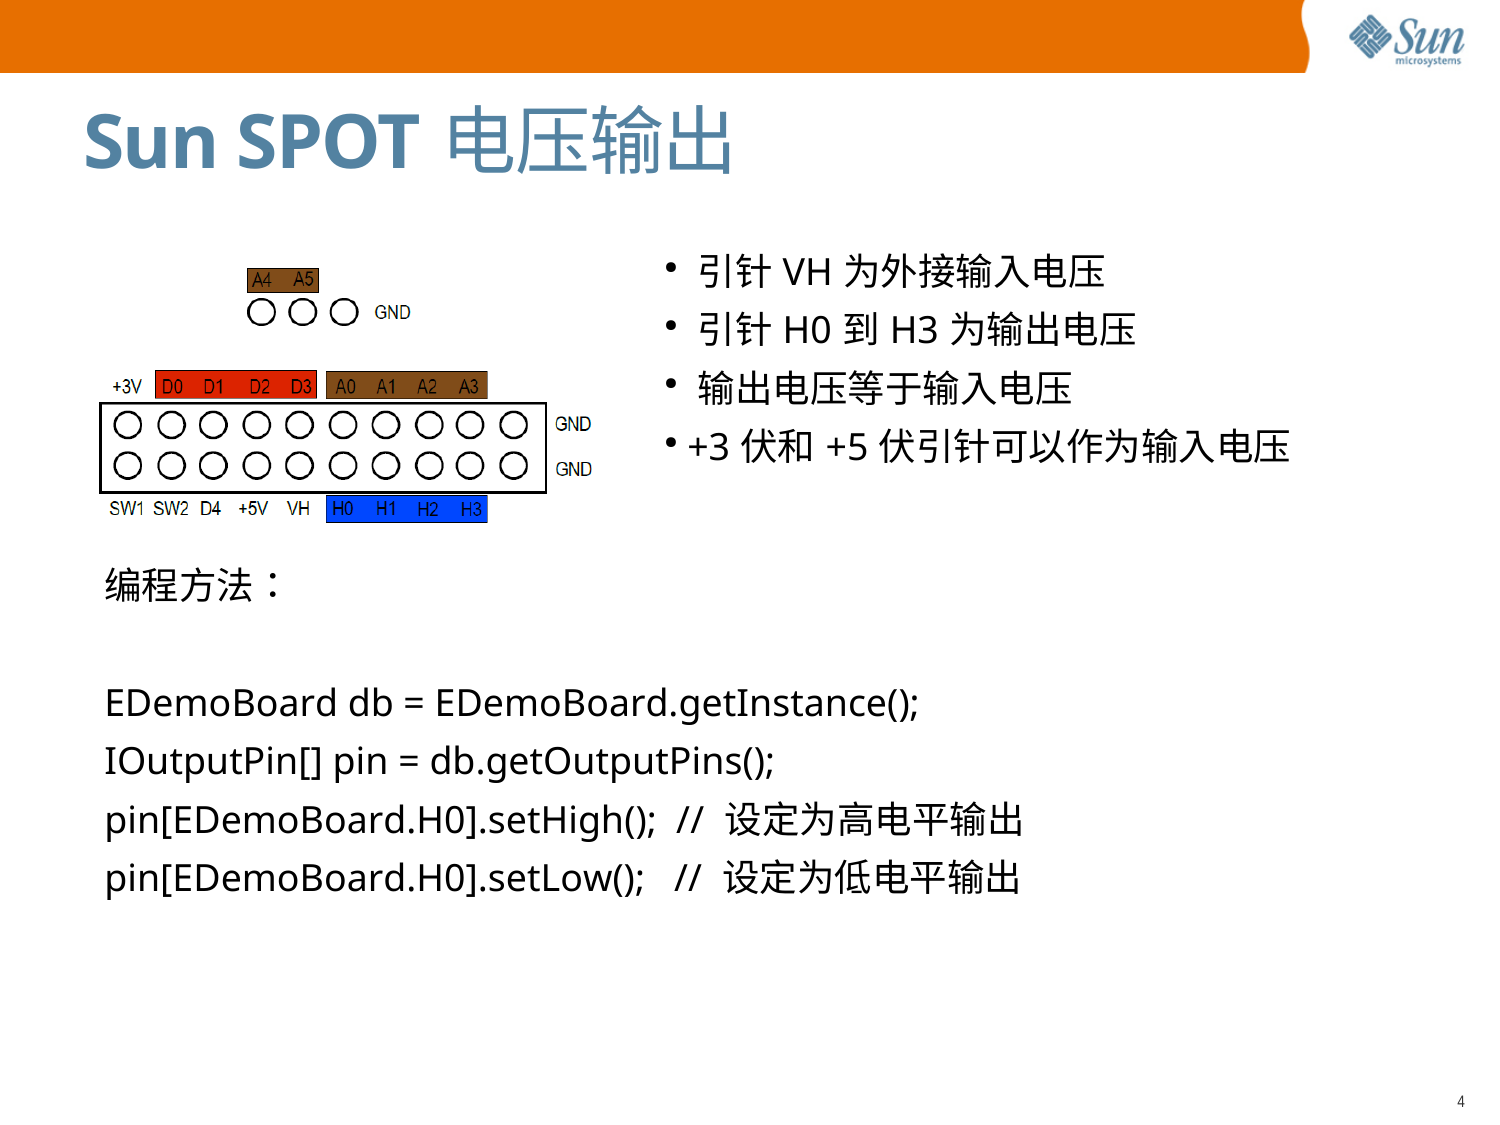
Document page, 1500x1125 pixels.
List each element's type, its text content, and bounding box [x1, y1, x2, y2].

picture [67, 248, 620, 544]
text_box 编程方法： EDemoBoard db = EDemoBoard.getInstance(); IOutputPin[] pin = db.getOutputPins(); pin[EDemoBoard.H0].setHigh(); // 设定为高电平输出 pin[EDemoBoard.H0].setLow(); // 设定为低电平输出 [104, 565, 1163, 865]
picture [0, 0, 1500, 73]
title Sun SPOT电压输出 [83, 94, 1446, 199]
text_box 引针VH为外接输入电压 引针H0到H3为输出电压 输出电压等于输入电压 +3伏和+5伏引针可以作为输入电压 [664, 250, 1456, 448]
